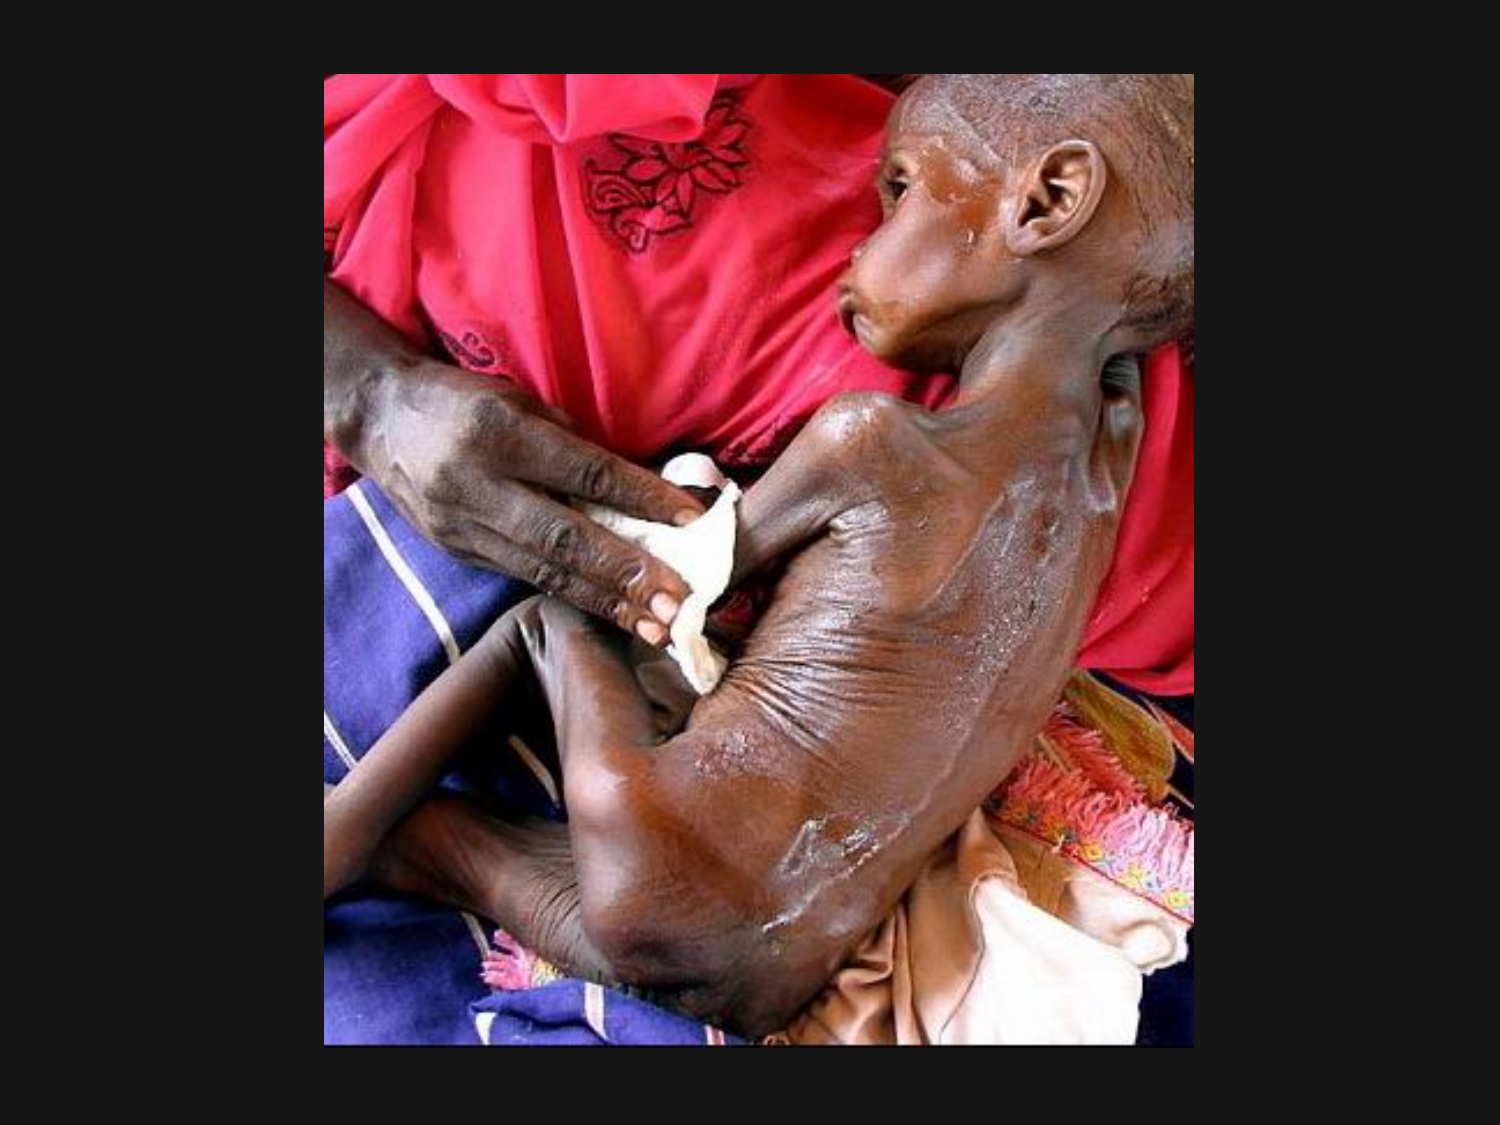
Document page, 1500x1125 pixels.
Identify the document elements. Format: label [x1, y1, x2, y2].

picture [324, 74, 1194, 1048]
